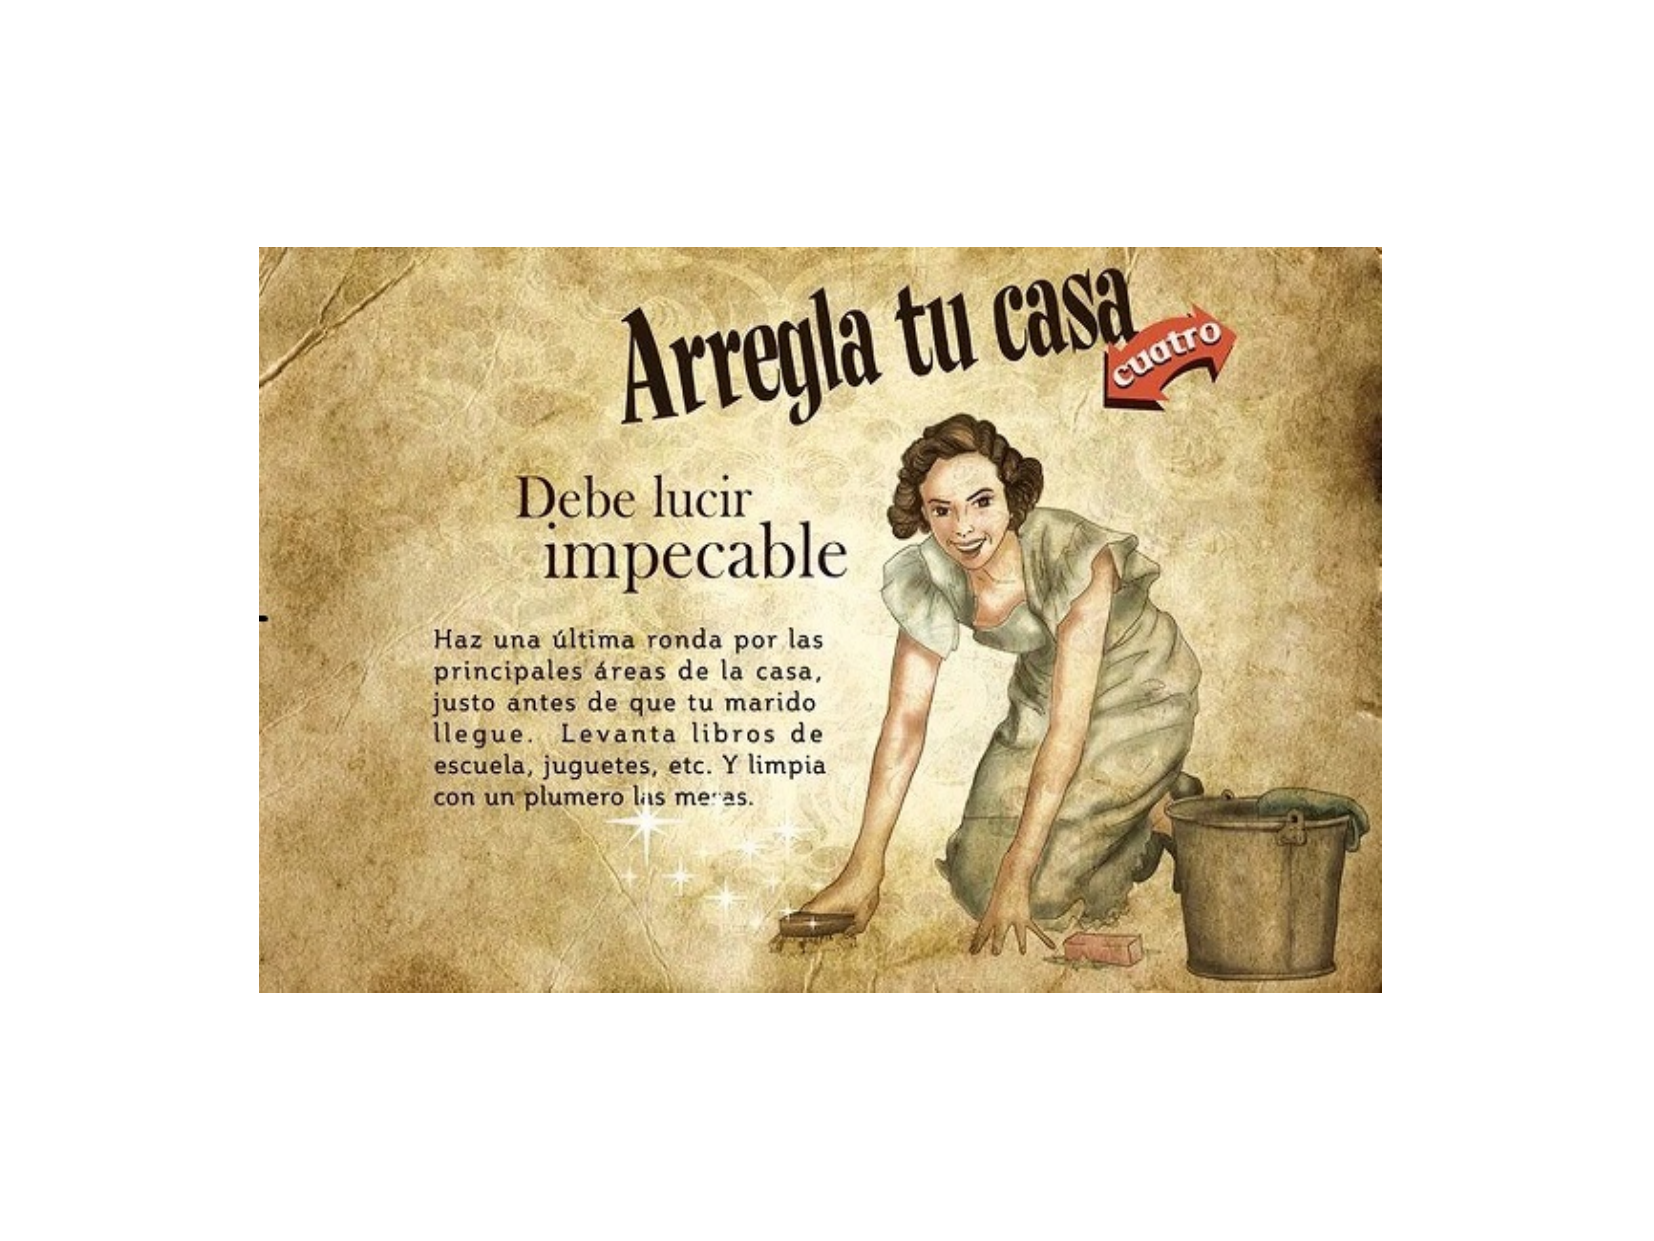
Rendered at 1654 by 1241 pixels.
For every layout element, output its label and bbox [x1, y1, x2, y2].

picture [259, 247, 1382, 993]
